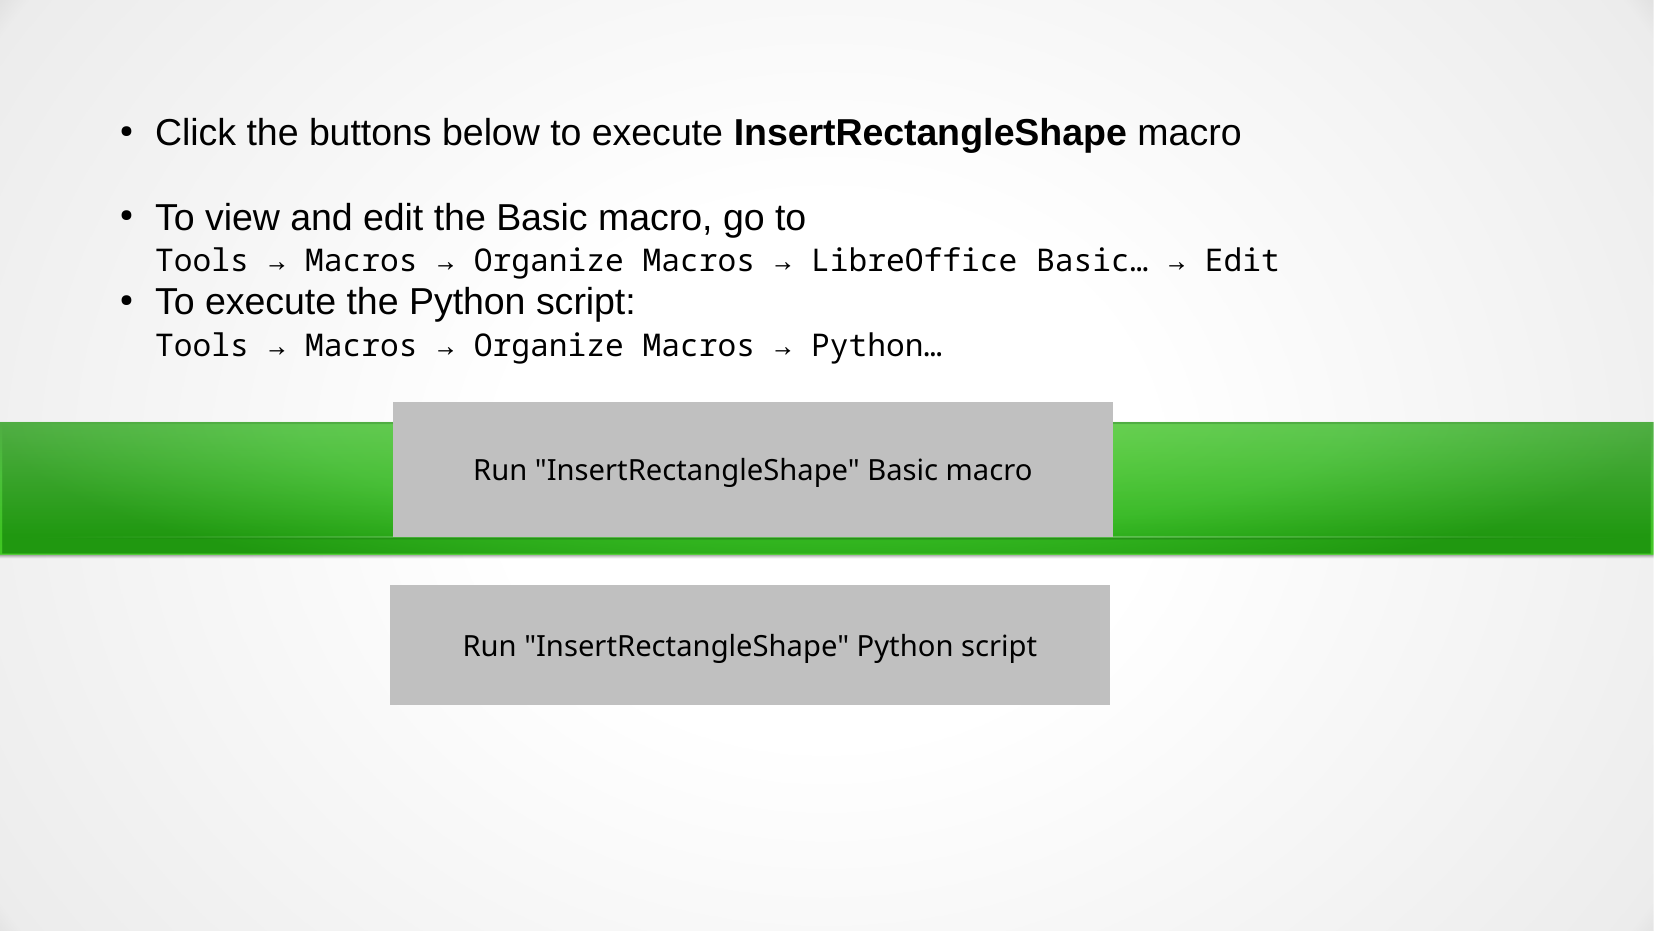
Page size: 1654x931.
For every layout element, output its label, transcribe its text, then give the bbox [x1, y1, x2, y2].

text_box Click the buttons below to execute InsertRectangleShape macro To view and edit the Basic macro, go to Tools → Macros → Organize Macros → LibreOffice Basic… → Edit To execute the Python script: Tools → Macros → Organize Macros → Python… [105, 104, 1546, 359]
picture [0, 0, 1654, 931]
